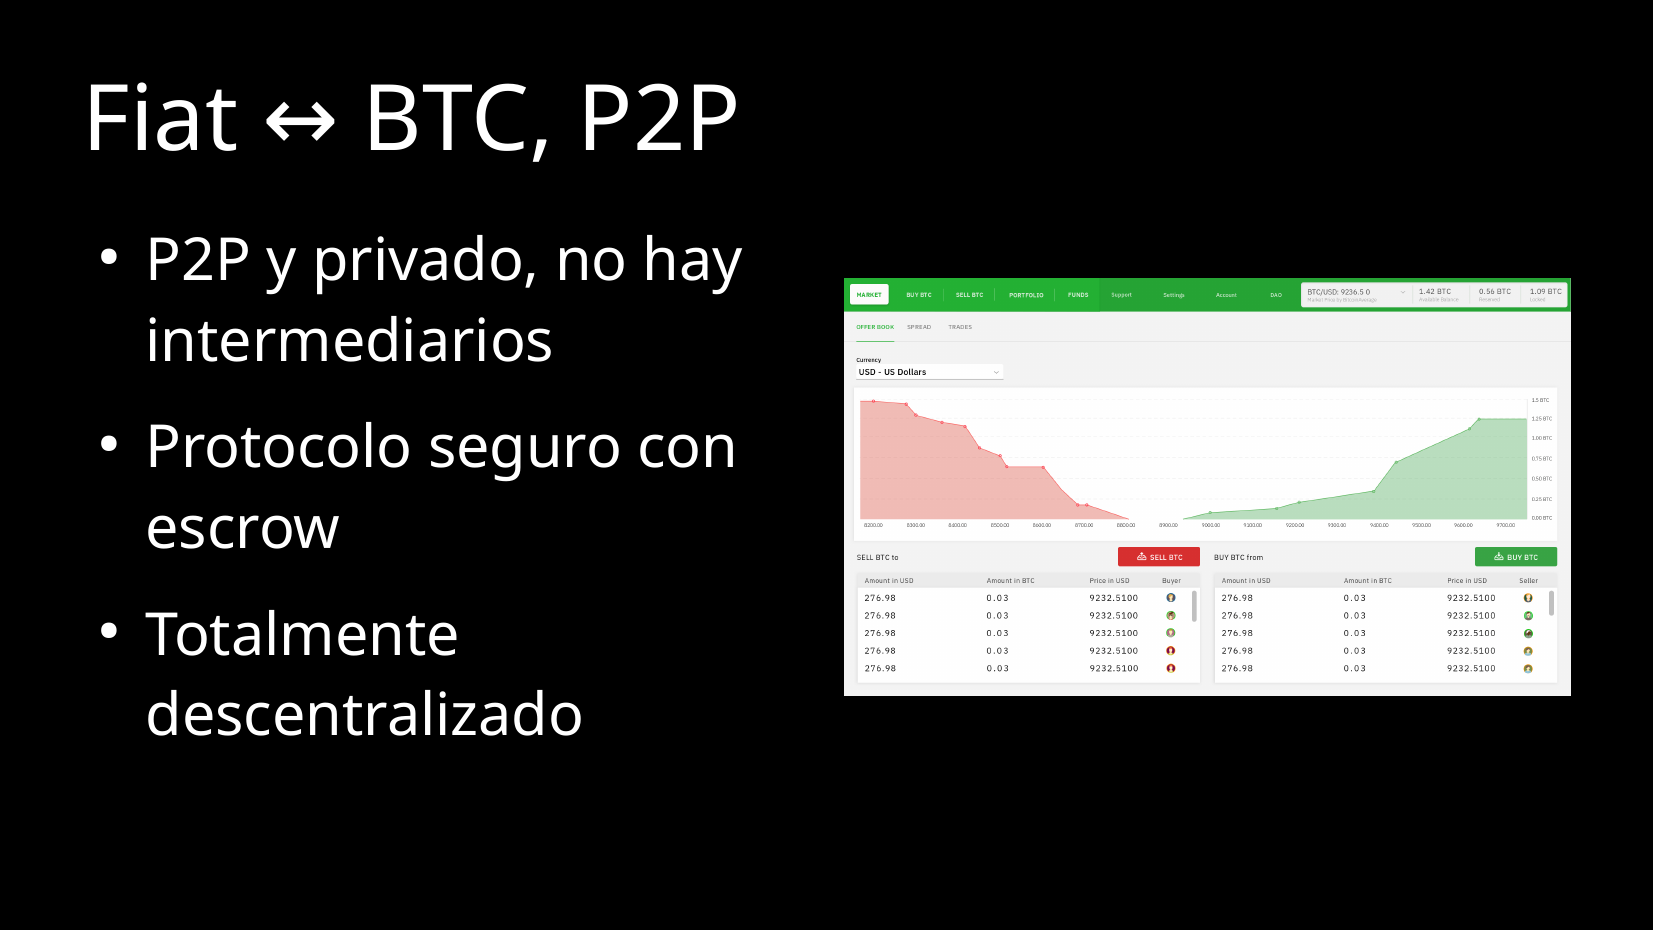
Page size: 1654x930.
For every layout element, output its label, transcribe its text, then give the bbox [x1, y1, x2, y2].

list P2P y privado, no hay intermediarios Protocolo seguro con escrow Totalmente descentralizado [82, 217, 809, 757]
title Fiat ↔ BTC, P2P [82, 37, 1571, 193]
picture [844, 217, 1571, 757]
